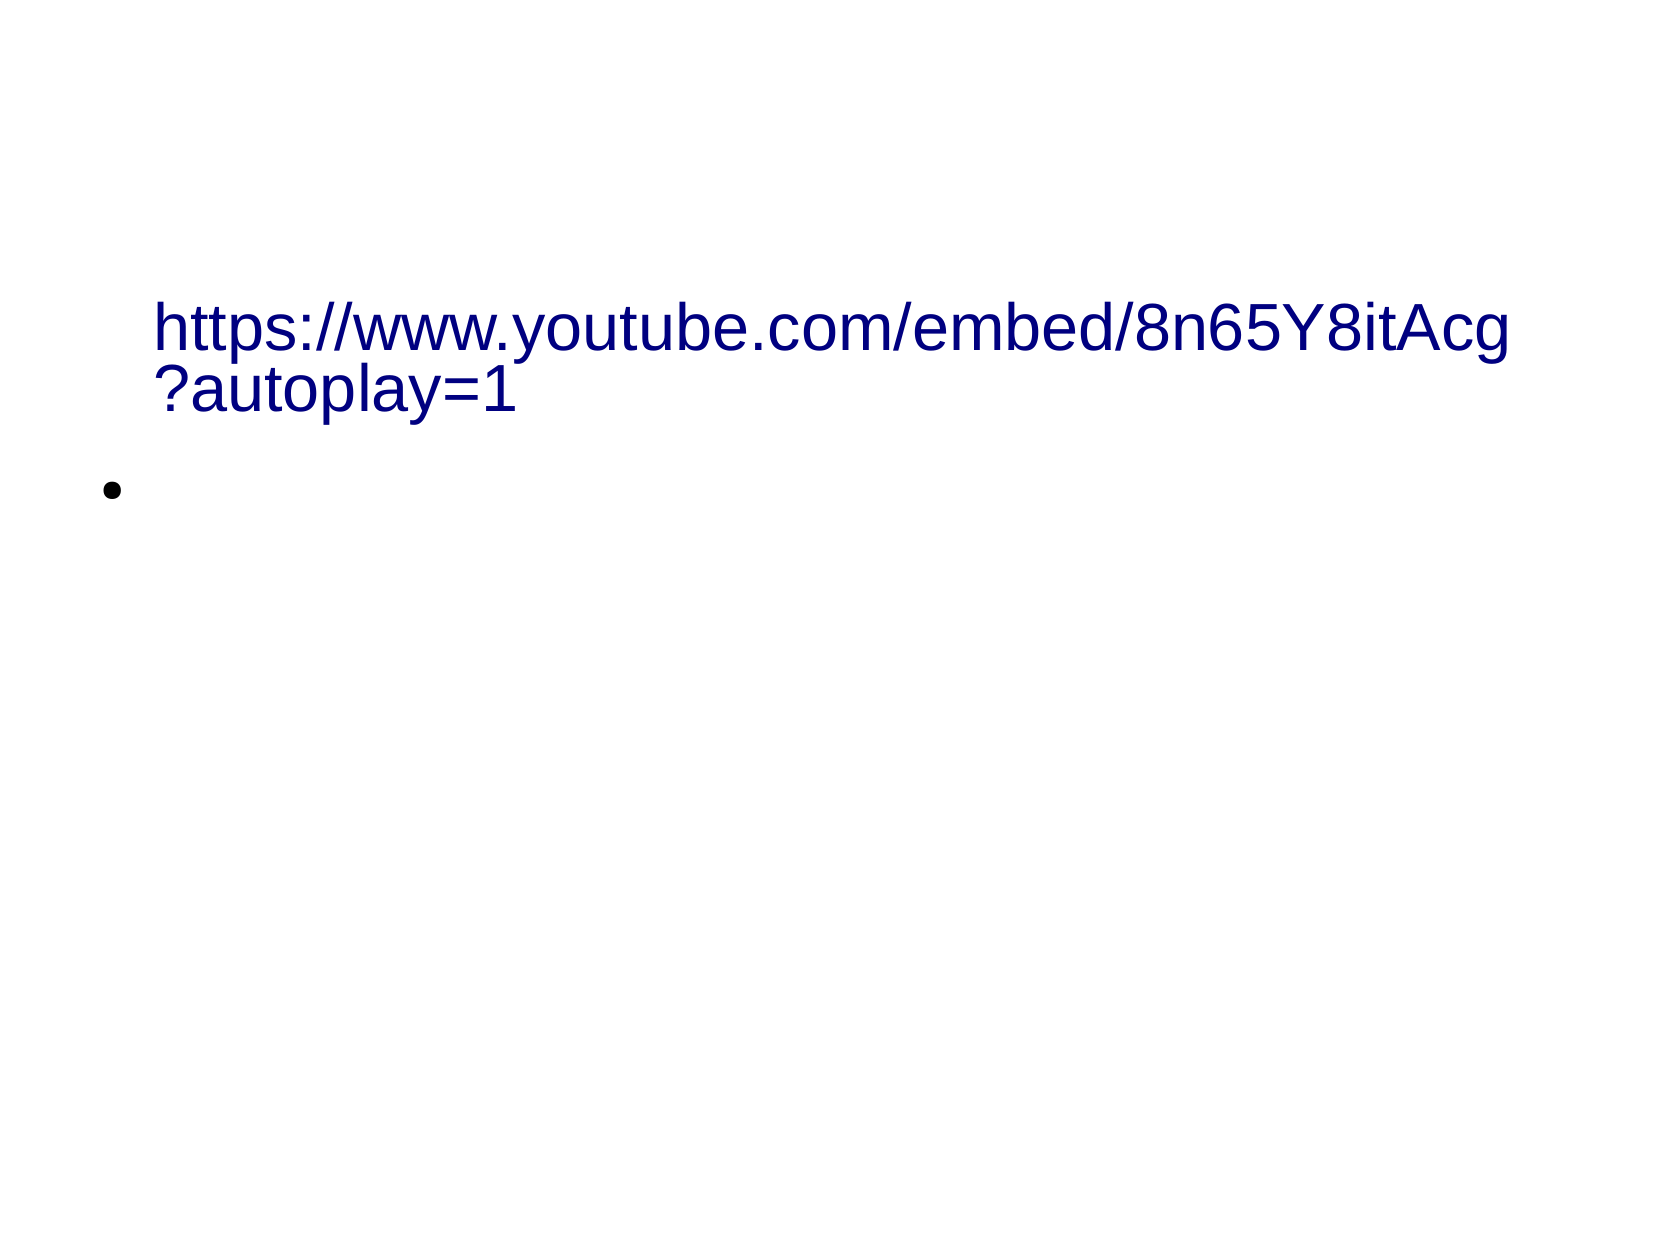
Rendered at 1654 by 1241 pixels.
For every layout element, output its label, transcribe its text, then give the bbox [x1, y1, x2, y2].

list https://www.youtube.com/embed/8n65Y8itAcg?autoplay=1 [82, 290, 1538, 1010]
